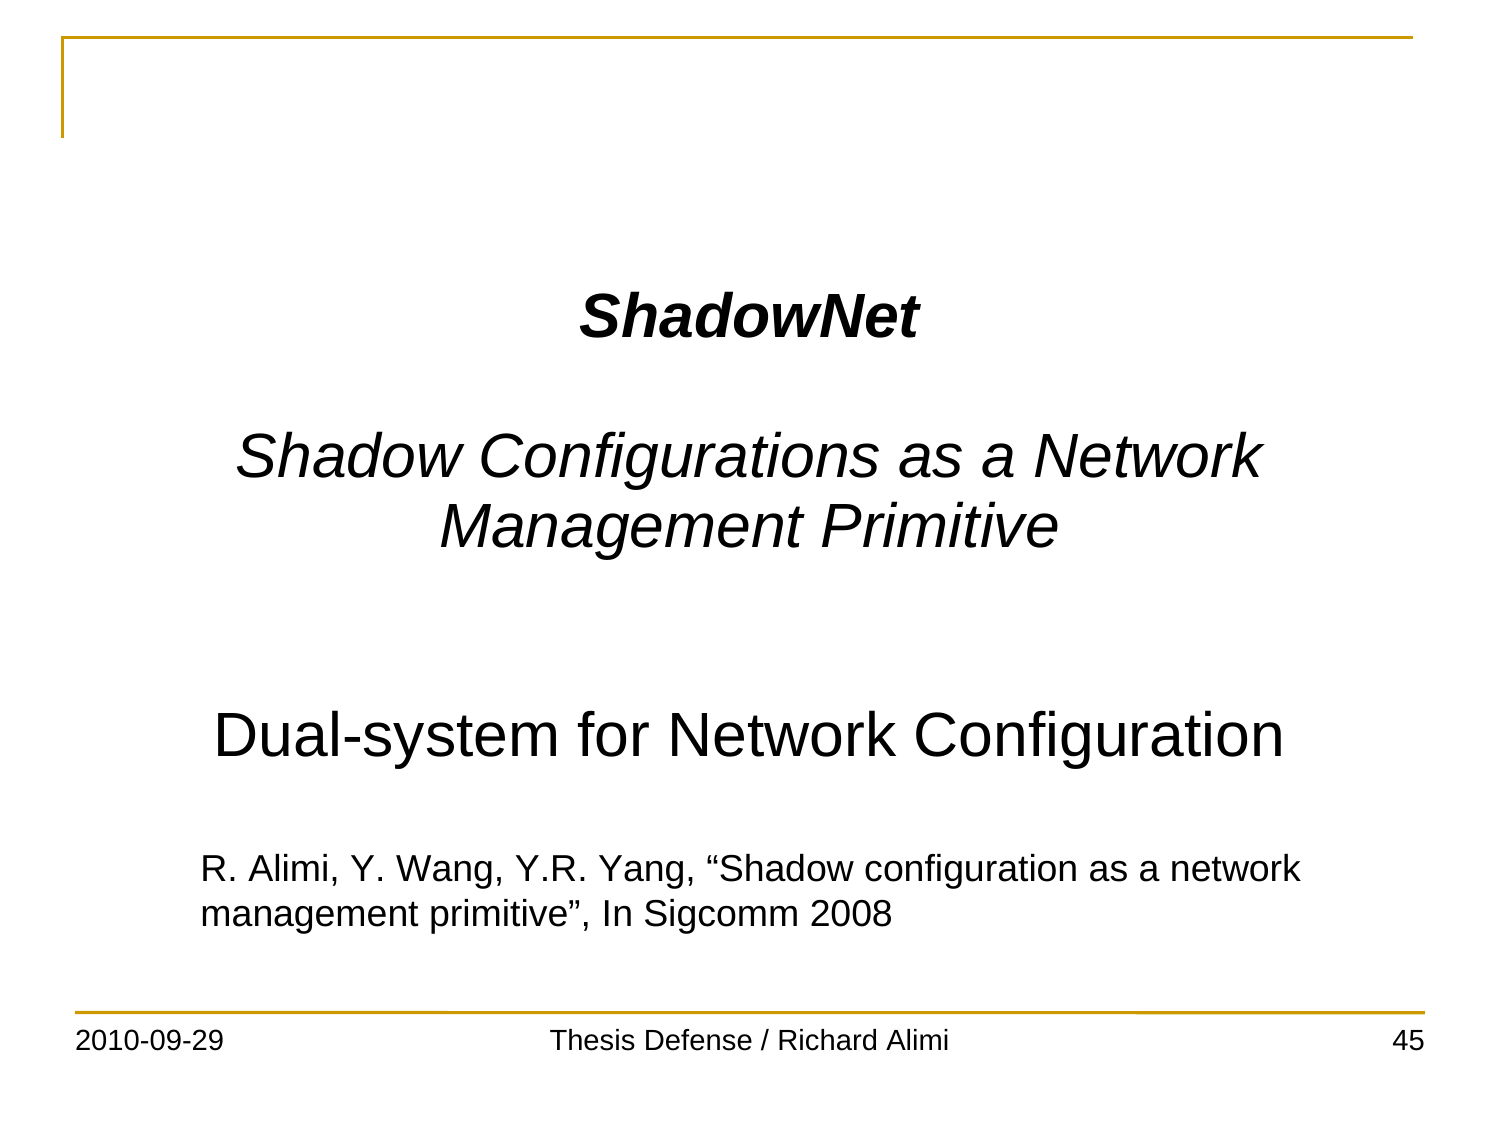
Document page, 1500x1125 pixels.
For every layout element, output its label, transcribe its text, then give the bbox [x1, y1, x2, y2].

subtitle ShadowNet Shadow Configurations as a Network Management Primitive Dual-system for Network Configuration [75, 45, 1425, 1006]
text_box R. Alimi, Y. Wang, Y.R. Yang, “Shadow configuration as a network management primitive”, In Sigcomm 2008 [185, 836, 1315, 942]
